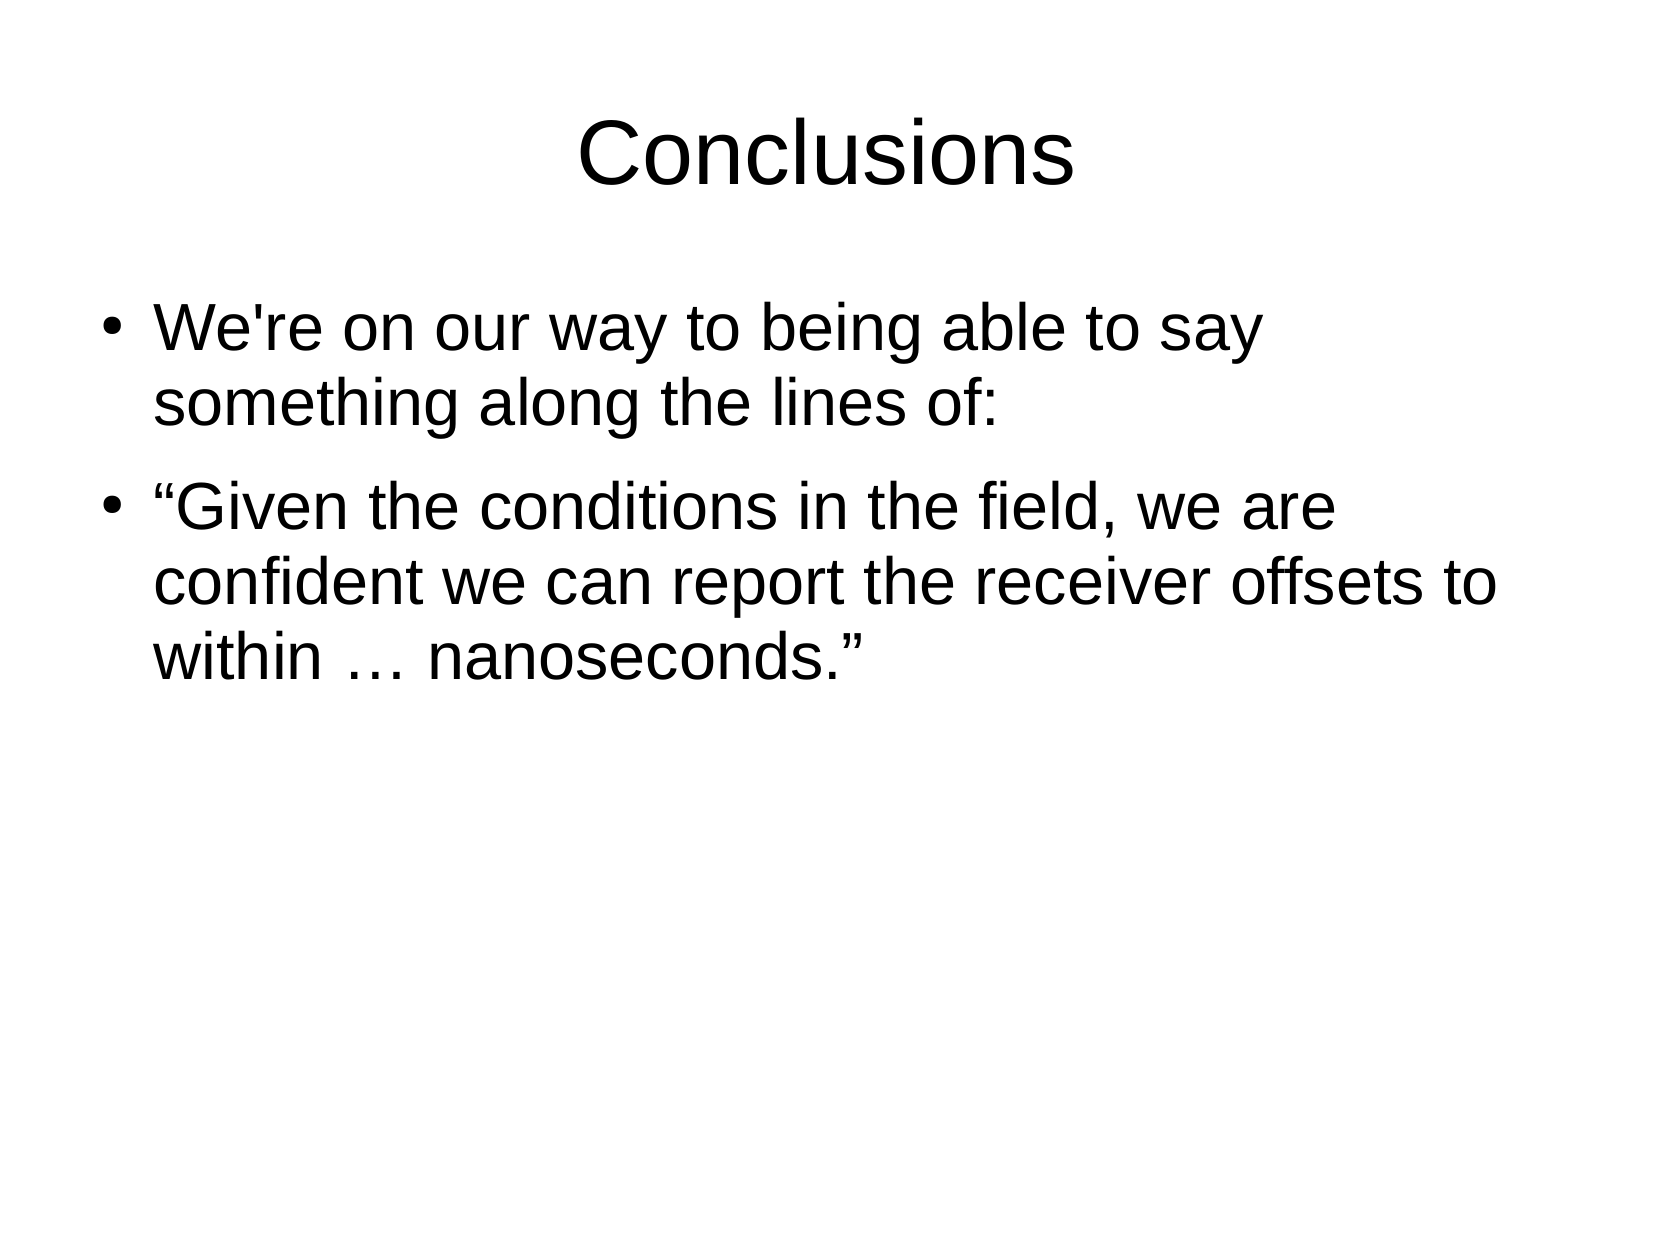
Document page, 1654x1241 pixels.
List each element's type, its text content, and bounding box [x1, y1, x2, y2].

list We're on our way to being able to say something along the lines of: “Given the conditions in the field, we are confident we can report the receiver offsets to within … nanoseconds.” [82, 290, 1571, 1010]
title Conclusions [82, 49, 1571, 257]
